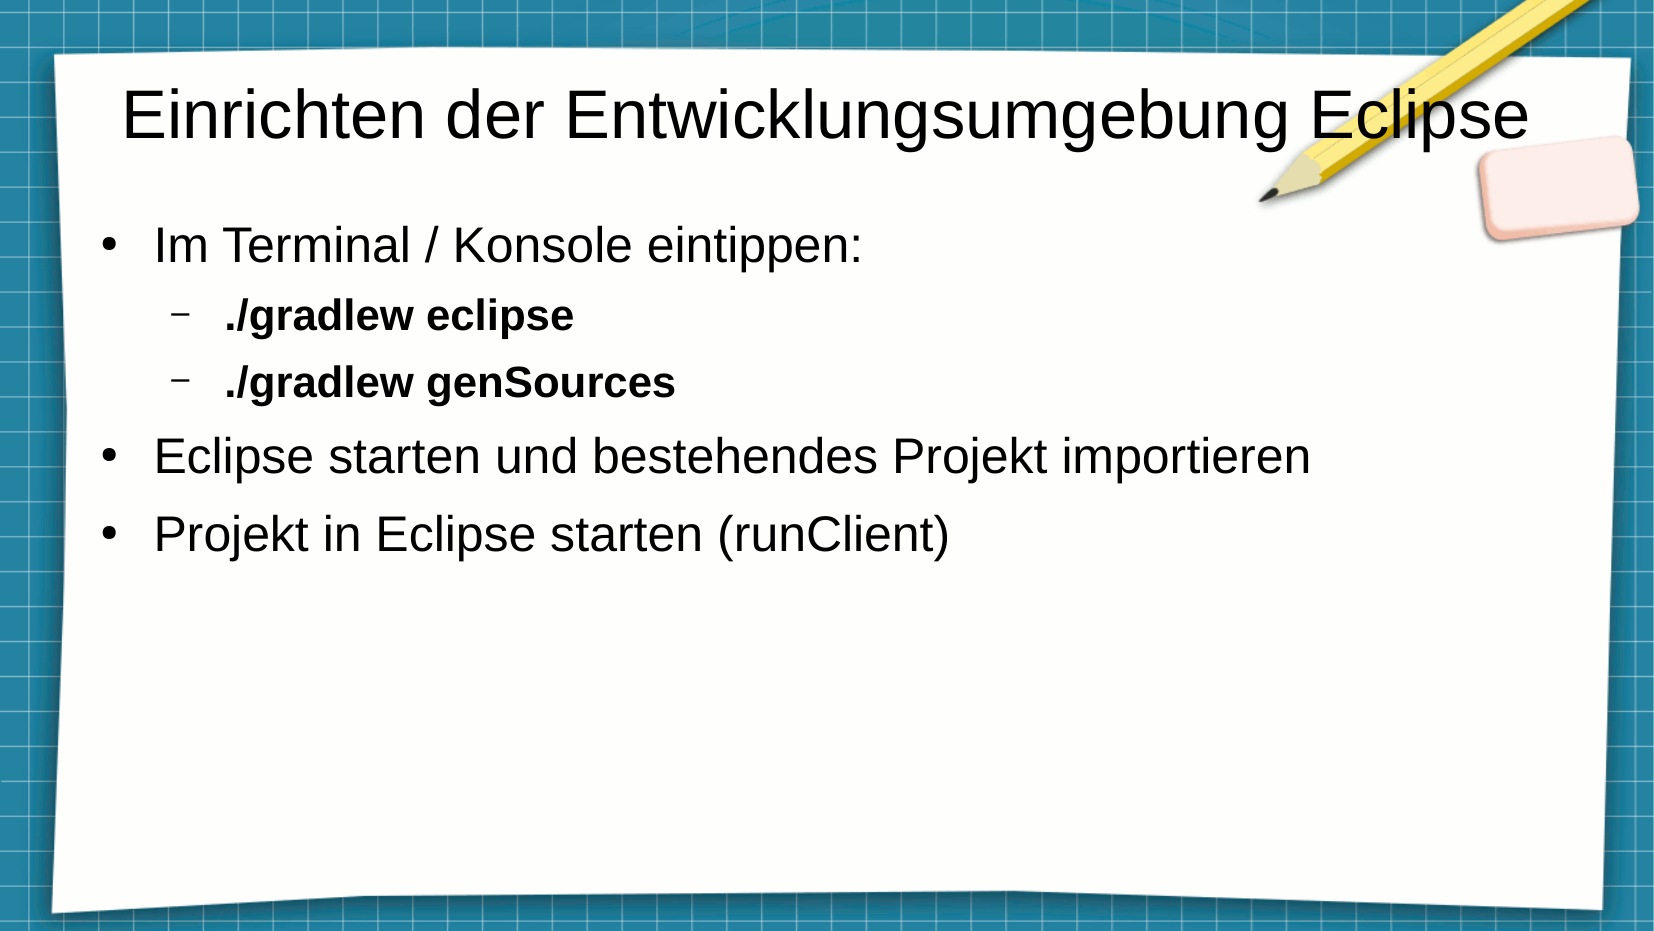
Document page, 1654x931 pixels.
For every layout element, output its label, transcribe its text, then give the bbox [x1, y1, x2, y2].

title Einrichten der Entwicklungsumgebung Eclipse [82, 37, 1571, 193]
list Im Terminal / Konsole eintippen: ./gradlew eclipse ./gradlew genSources Eclipse starten und bestehendes Projekt importieren Projekt in Eclipse starten (runClient) [82, 217, 1571, 758]
picture [0, 0, 1654, 931]
